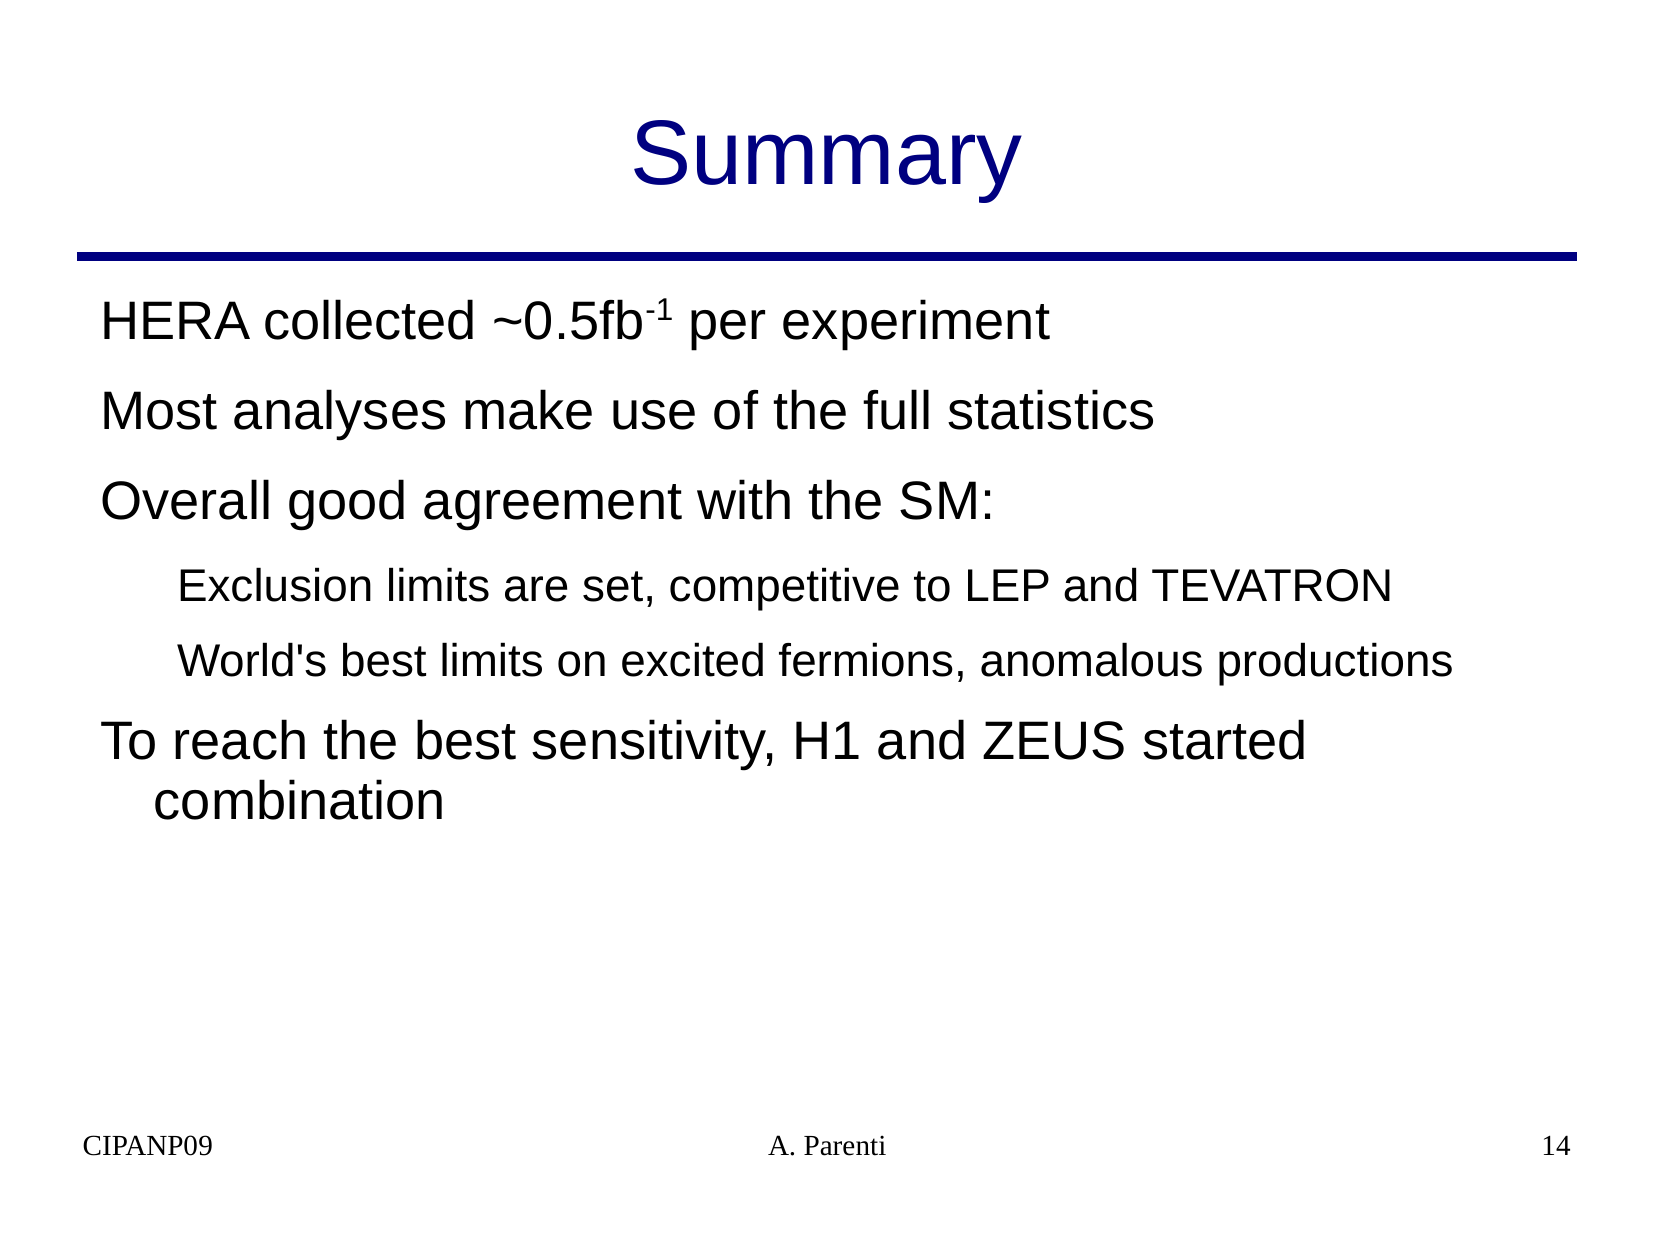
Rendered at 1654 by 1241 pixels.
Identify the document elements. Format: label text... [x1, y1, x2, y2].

list HERA collected ~0.5fb-1 per experiment Most analyses make use of the full statistics Overall good agreement with the SM: Exclusion limits are set, competitive to LEP and TEVATRON World's best limits on excited fermions, anomalous productions To reach the best sensitivity, H1 and ZEUS started combination [82, 290, 1571, 1094]
title Summary [82, 56, 1571, 250]
